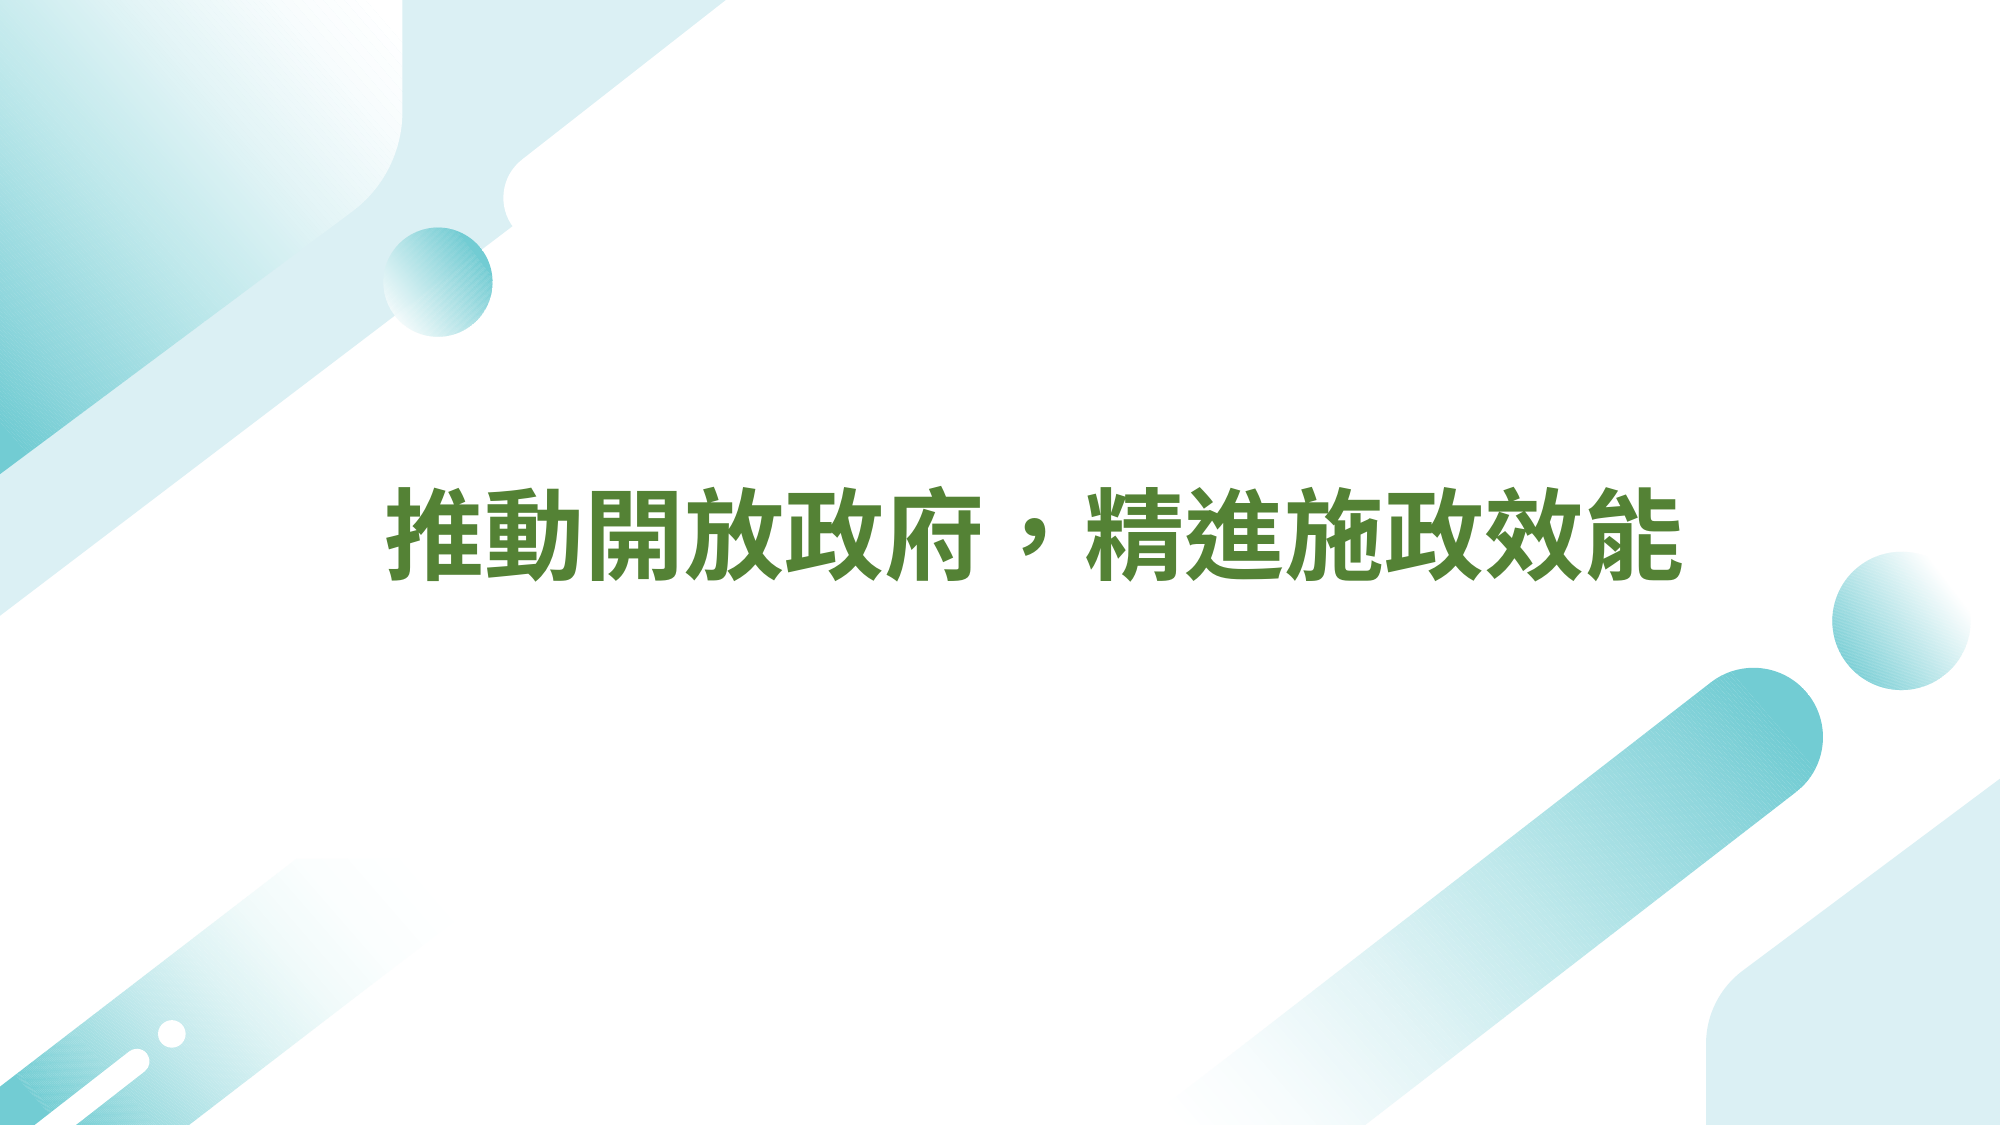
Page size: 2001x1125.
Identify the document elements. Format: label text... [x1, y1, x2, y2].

text_box 推動開放政府，精進施政效能 [340, 342, 1730, 682]
